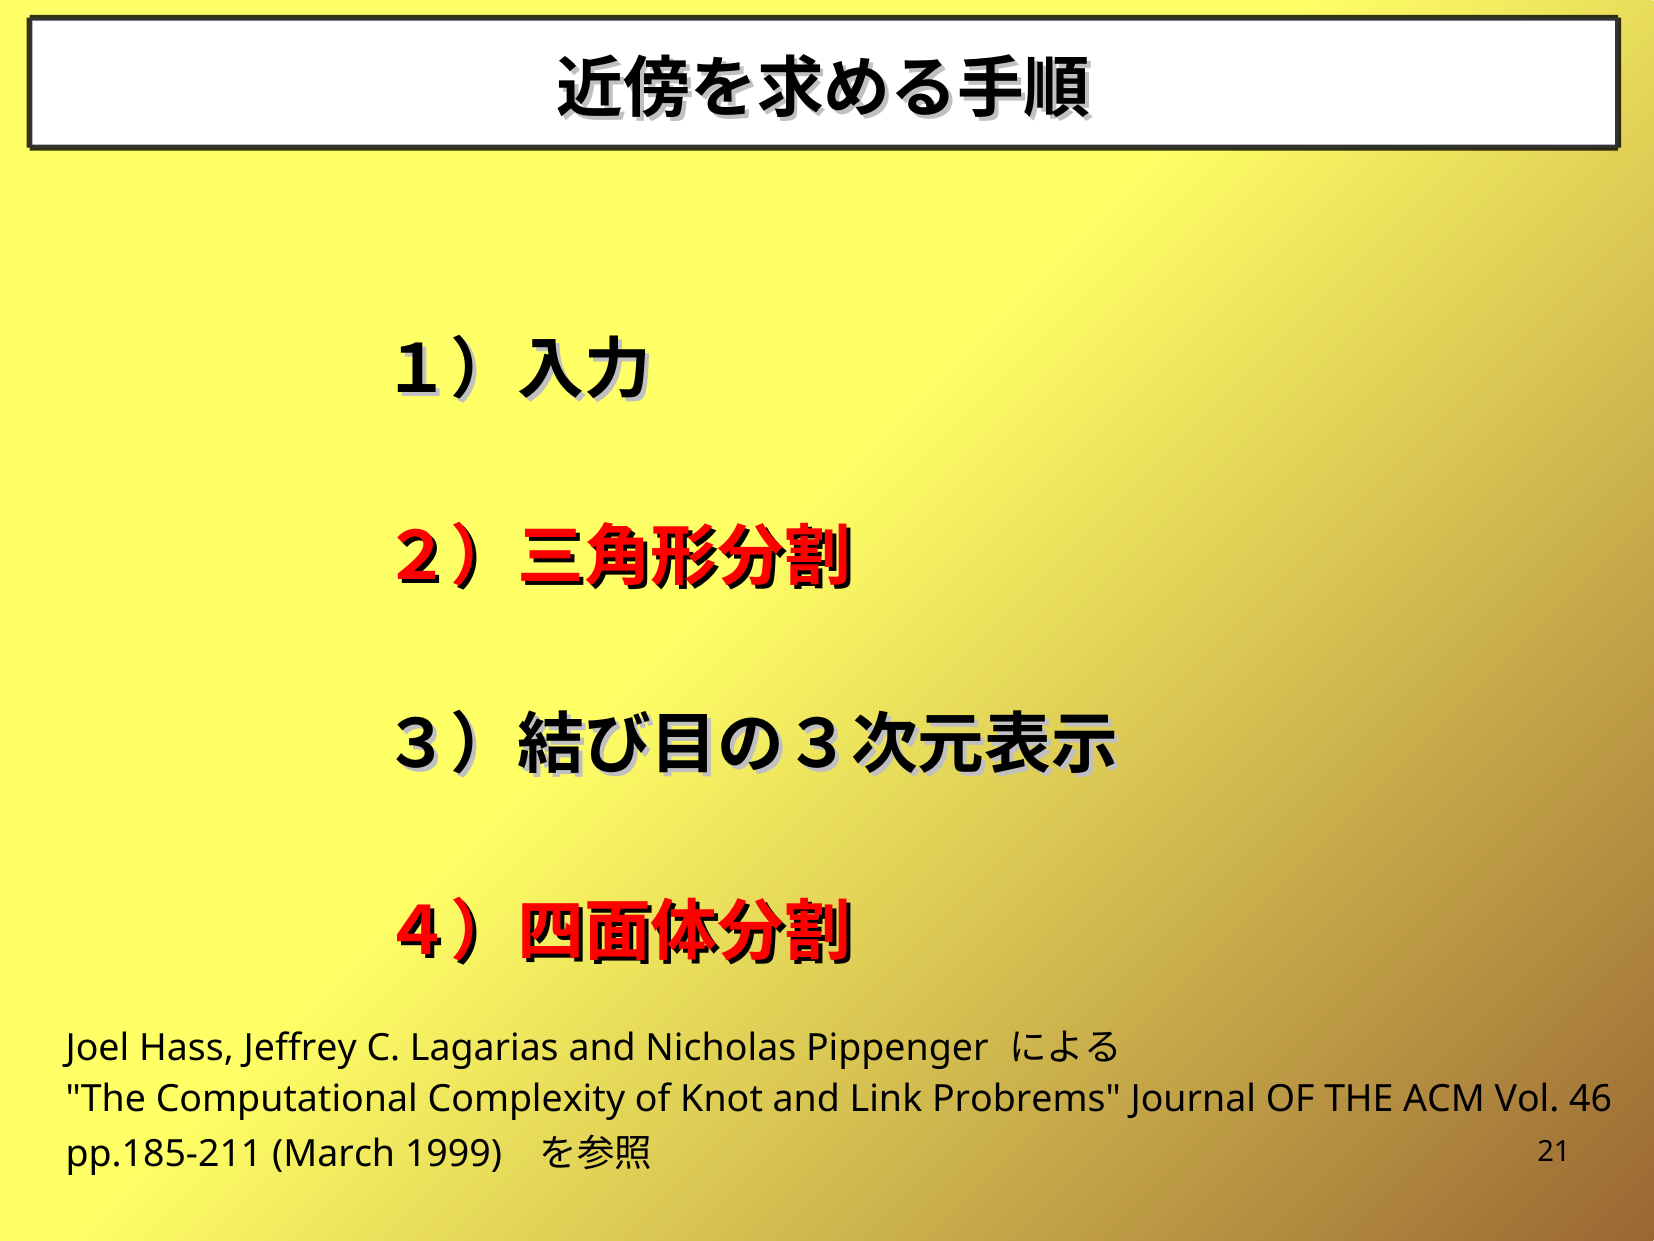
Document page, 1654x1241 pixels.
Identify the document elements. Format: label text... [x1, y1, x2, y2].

text_box 近傍を求める手順 [29, 17, 1619, 148]
text_box １）入力 ２）三角形分割 ３）結び目の３次元表示 ４）四面体分割 [369, 307, 1285, 837]
text_box Joel Hass, Jeffrey C. Lagarias and Nicholas Pippenger による "The Computational Complexity of Knot and Link Probrems" Journal OF THE ACM Vol. 46 pp.185-211 (March 1999) を参照 [50, 1009, 1654, 1146]
